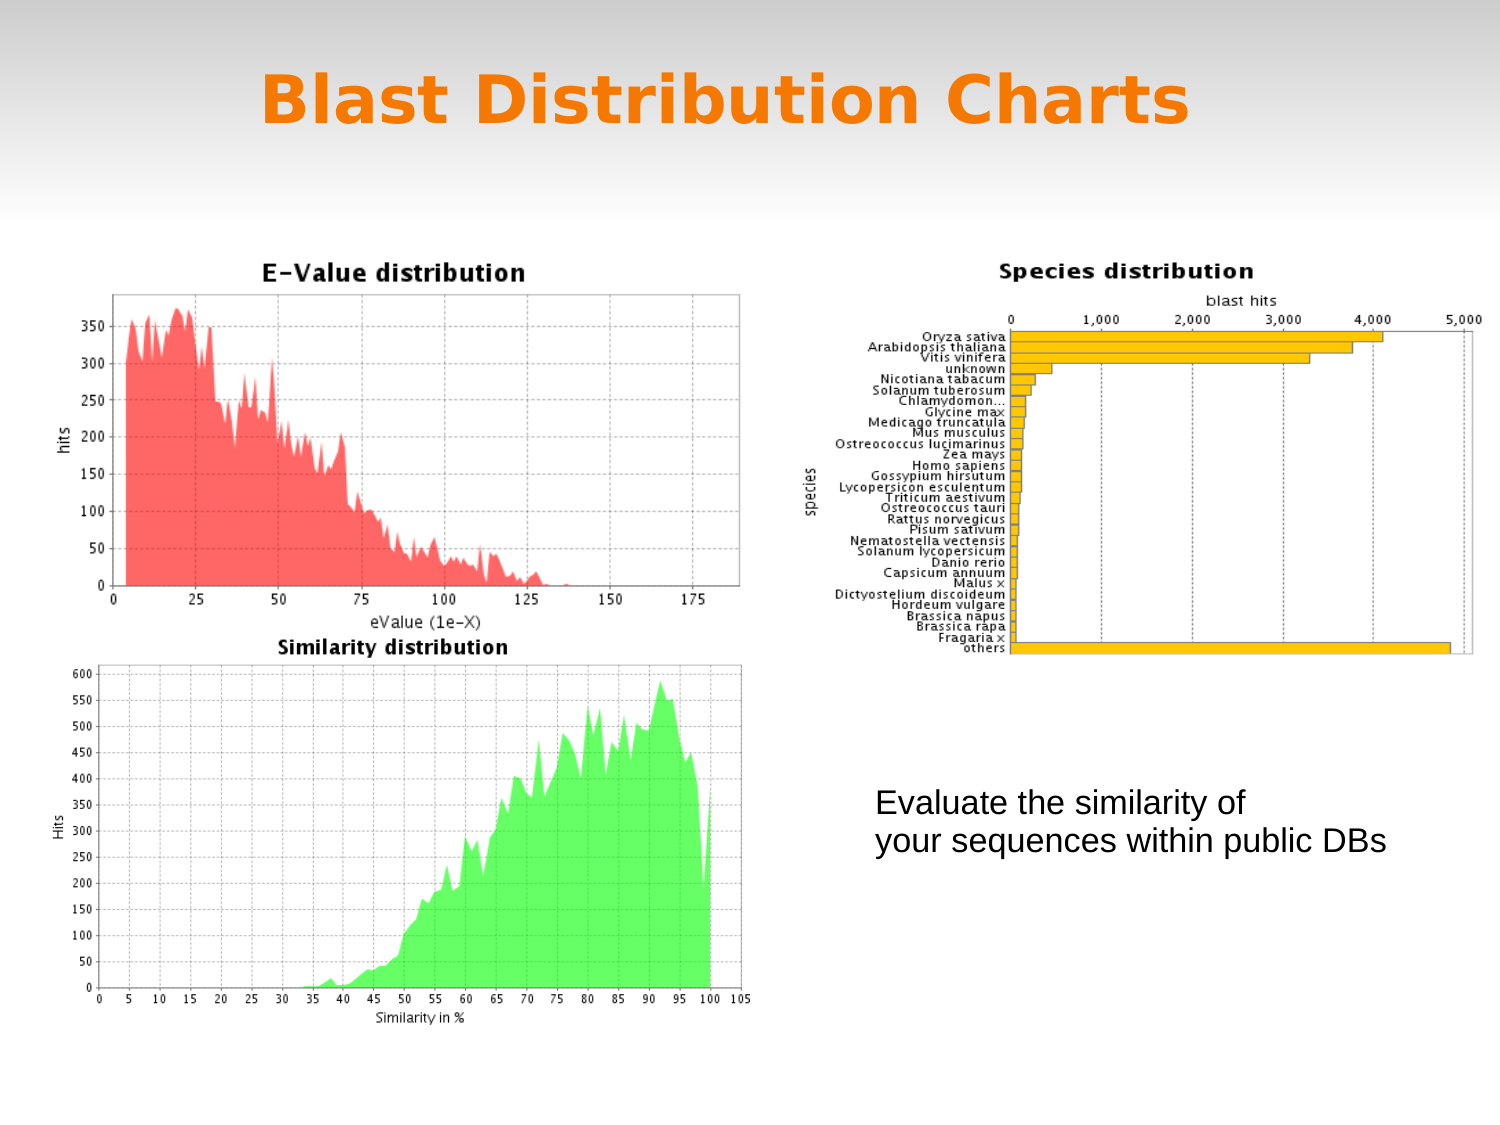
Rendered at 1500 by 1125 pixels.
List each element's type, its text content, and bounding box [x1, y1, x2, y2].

picture [770, 258, 1483, 658]
picture [37, 257, 750, 1034]
title Blast Distribution Charts [58, 0, 1394, 201]
text_box Evaluate the similarity of your sequences within public DBs [860, 775, 1400, 867]
